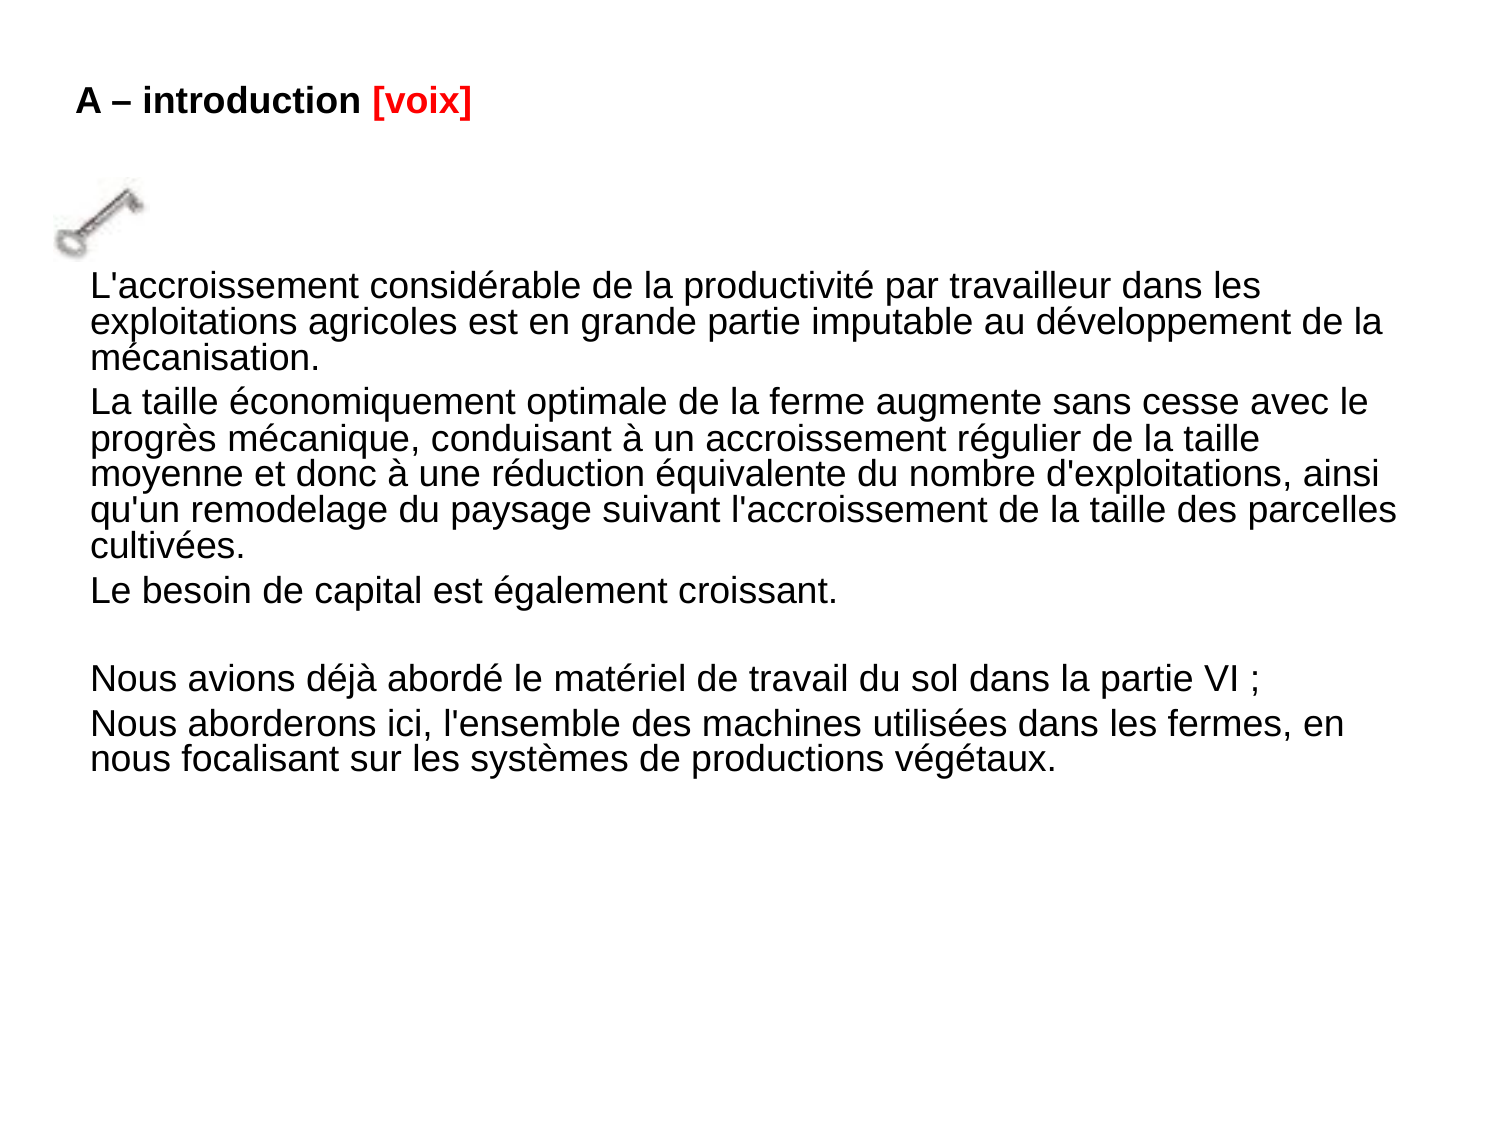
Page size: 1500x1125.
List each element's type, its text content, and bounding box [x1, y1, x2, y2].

picture [53, 177, 150, 262]
text_box A – introduction [voix] [75, 44, 1425, 233]
text_box L'accroissement considérable de la productivité par travailleur dans les exploitations agricoles est en grande partie imputable au développement de la mécanisation. La taille économiquement optimale de la ferme augmente sans cesse avec le progrès mécanique, conduisant à un accroissement régulier de la taille moyenne et donc à une réduction équivalente du nombre d'exploitations, ainsi qu'un remodelage du paysage suivant l'accroissement de la taille des parcelles cultivées. Le besoin de capital est également croissant. Nous avions déjà abordé le matériel de travail du sol dans la partie VI ; Nous aborderons ici, l'ensemble des machines utilisées dans les fermes, en nous focalisant sur les systèmes de productions végétaux. [75, 262, 1426, 1005]
